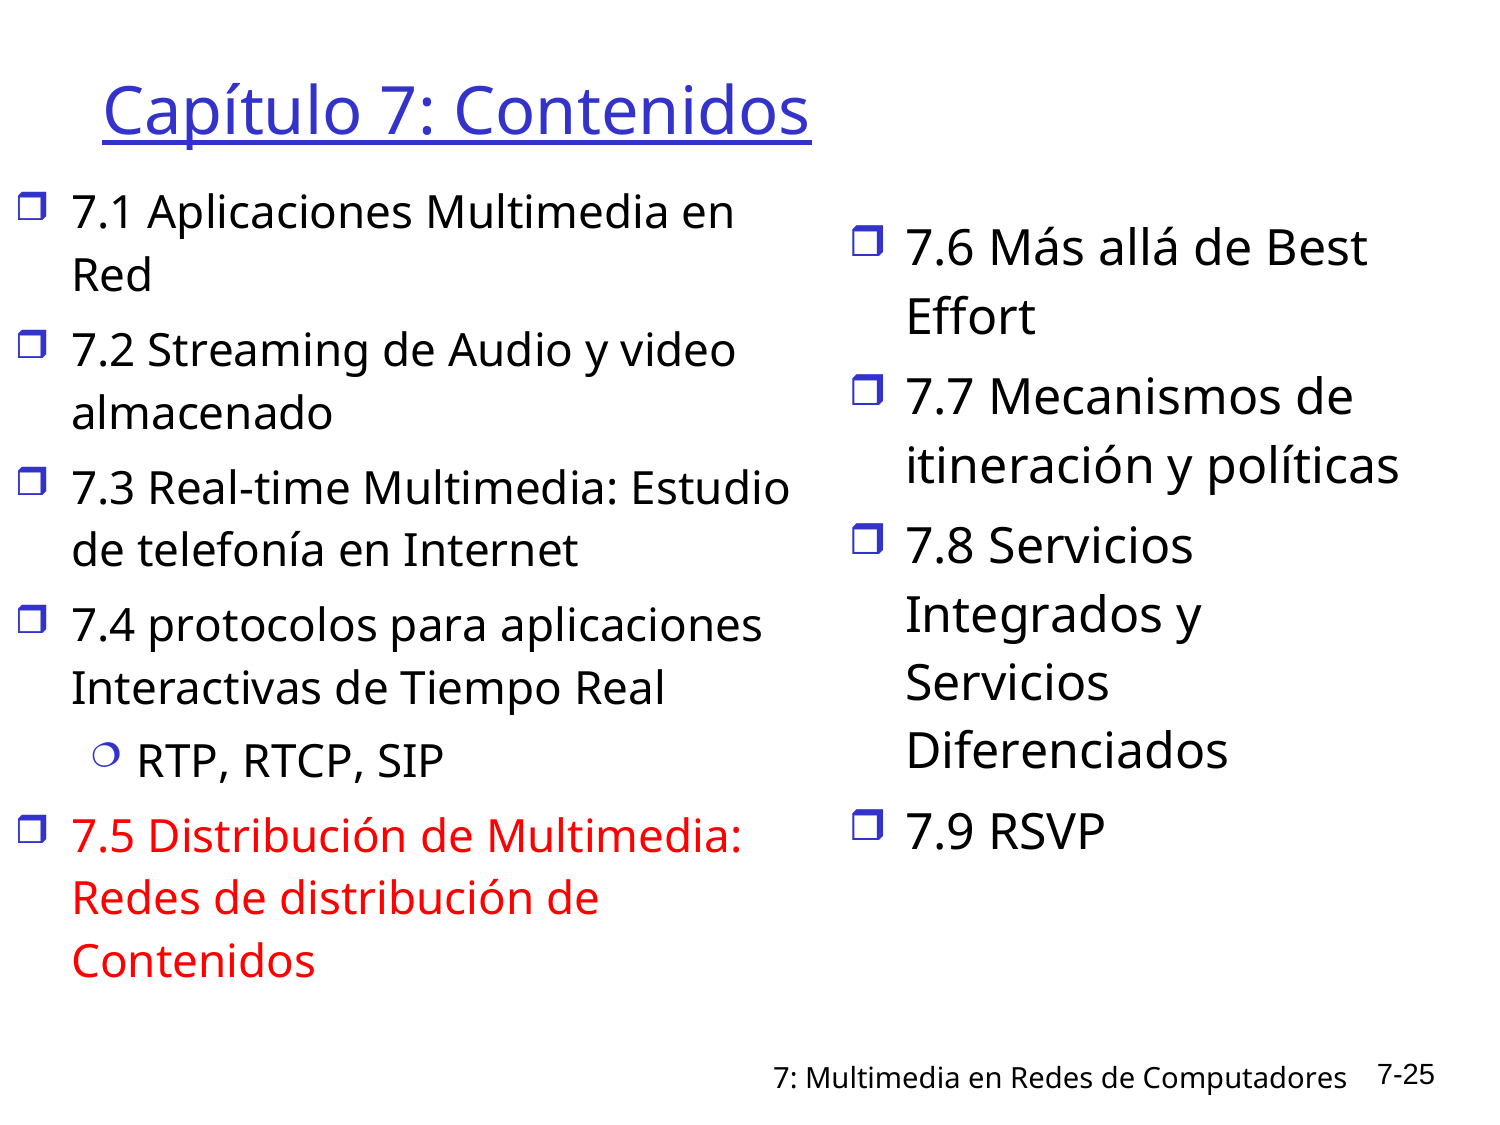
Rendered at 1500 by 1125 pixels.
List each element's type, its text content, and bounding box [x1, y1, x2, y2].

list 7.6 Más allá de Best Effort 7.7 Mecanismos de itineración y políticas 7.8 Servicios Integrados y Servicios Diferenciados 7.9 RSVP [834, 204, 1430, 968]
list 7.1 Aplicaciones Multimedia en Red 7.2 Streaming de Audio y video almacenado 7.3 Real-time Multimedia: Estudio de telefonía en Internet 7.4 protocolos para aplicaciones Interactivas de Tiempo Real RTP, RTCP, SIP 7.5 Distribución de Multimedia: Redes de distribución de Contenidos [0, 172, 824, 978]
title Capítulo 7: Contenidos [87, 37, 1363, 181]
